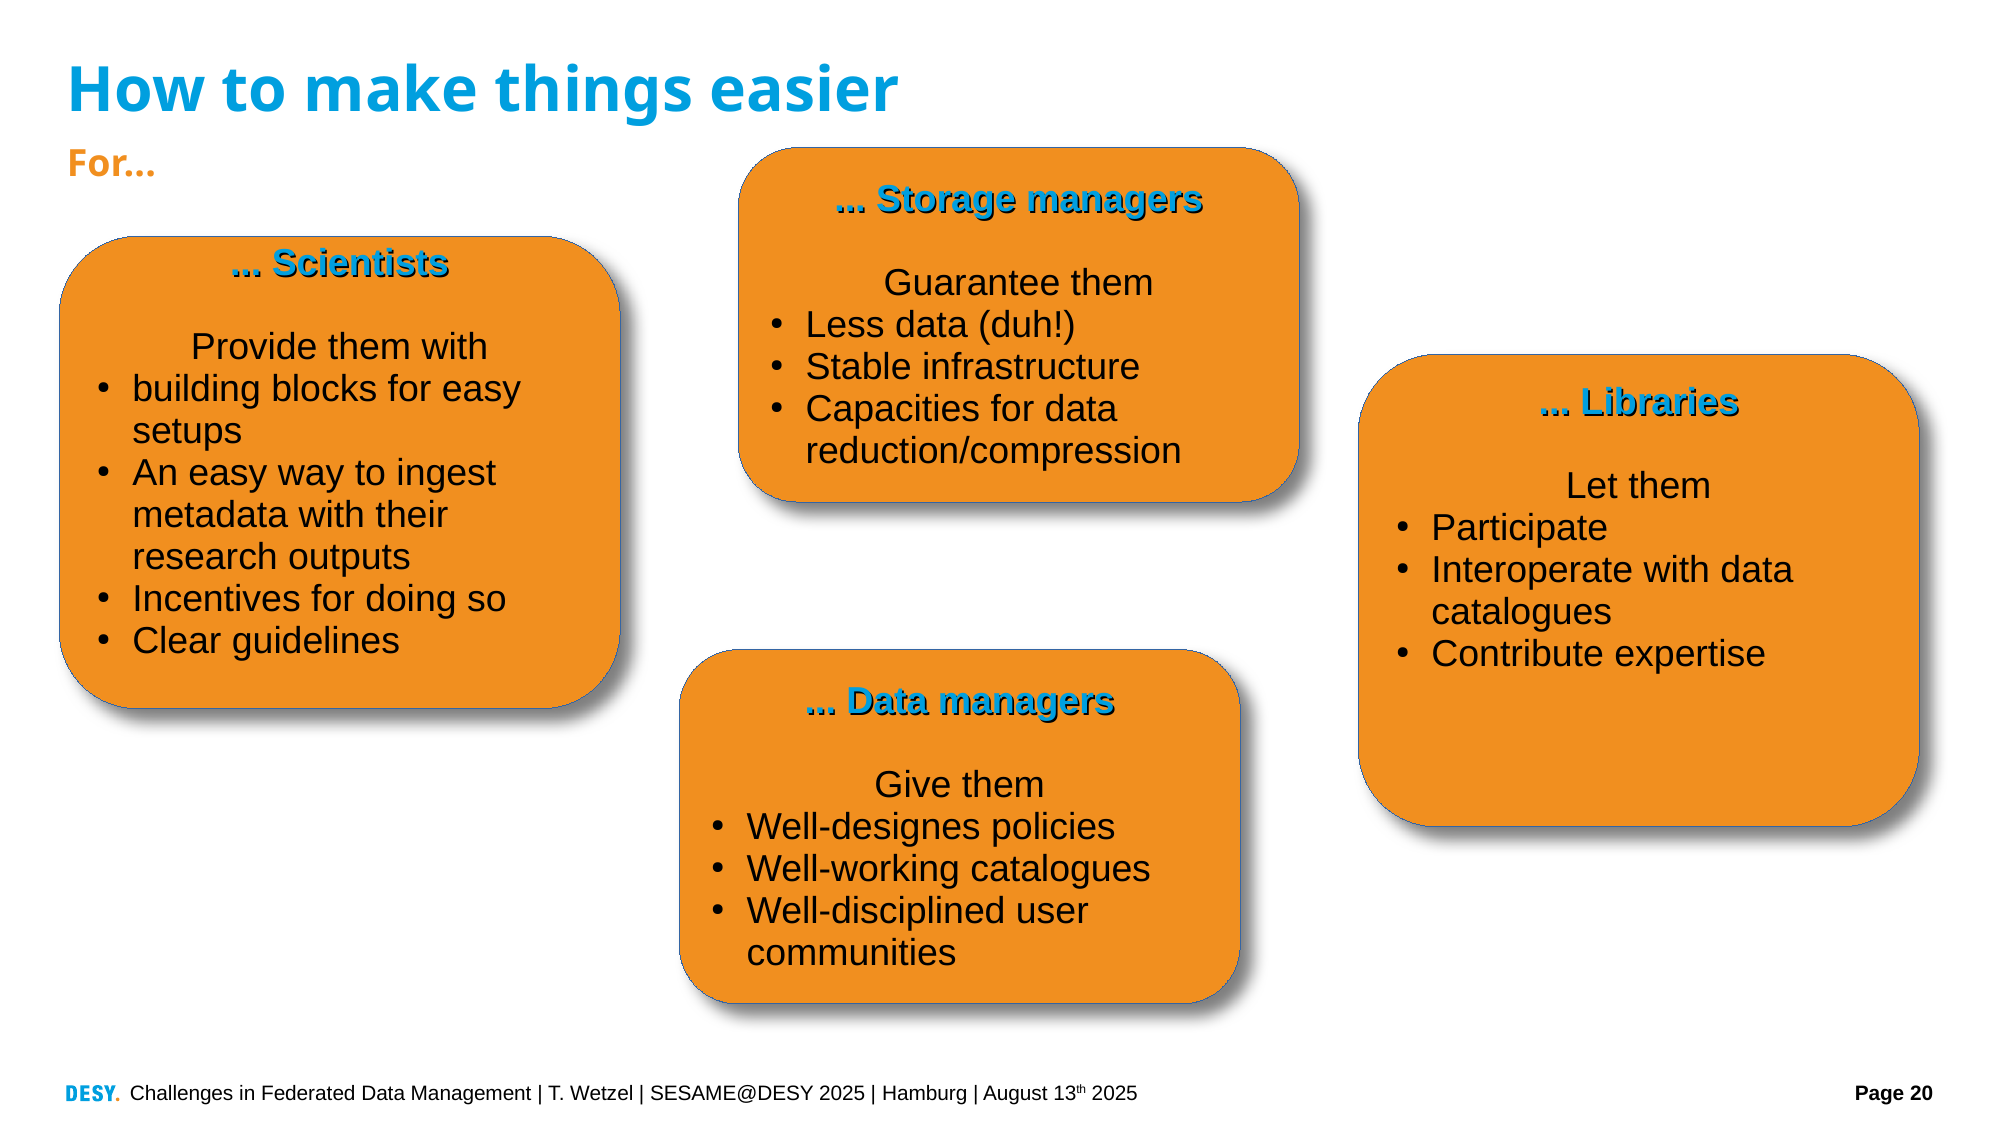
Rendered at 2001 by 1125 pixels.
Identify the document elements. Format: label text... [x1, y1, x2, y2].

list For... [66, 134, 1933, 197]
text_box ... Scientists Provide them with building blocks for easy setups An easy way to ingest metadata with their research outputs Incentives for doing so Clear guidelines [59, 236, 621, 709]
text_box ... Storage managers Guarantee them Less data (duh!) Stable infrastructure Capacities for data reduction/compression [738, 147, 1300, 503]
text_box ... Data managers Give them Well-designes policies Well-working catalogues Well-disciplined user communities [679, 649, 1241, 1004]
text_box ... Libraries Let them Participate Interoperate with data catalogues Contribute expertise [1358, 354, 1920, 827]
title How to make things easier [66, 57, 1933, 132]
